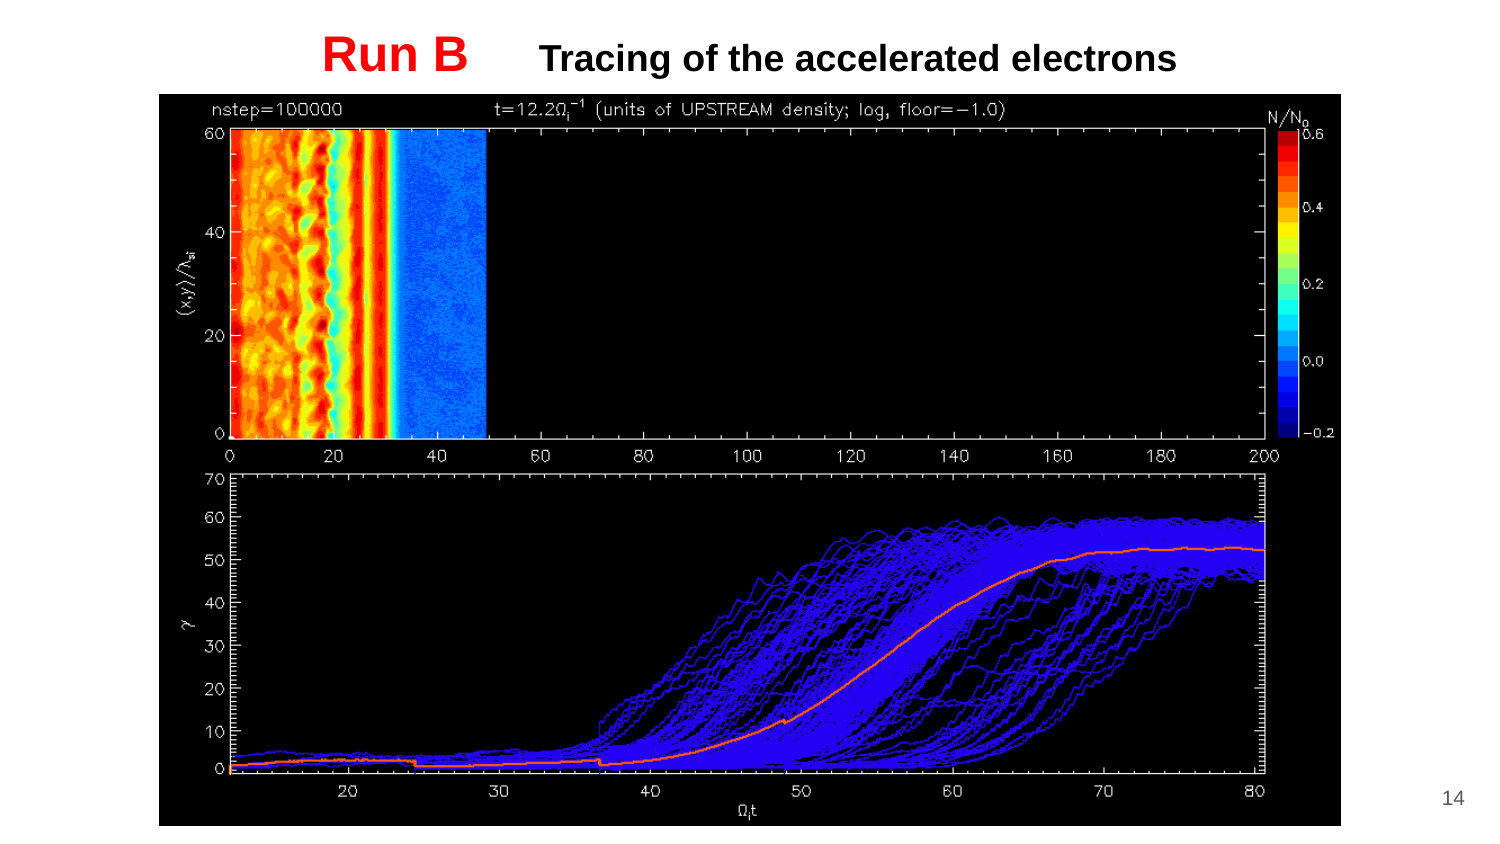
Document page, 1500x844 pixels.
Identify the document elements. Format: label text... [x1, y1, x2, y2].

slide_number <number> [1389, 764, 1480, 830]
picture [159, 94, 1341, 826]
title Run B Tracing of the accelerated electrons [51, 10, 1449, 93]
